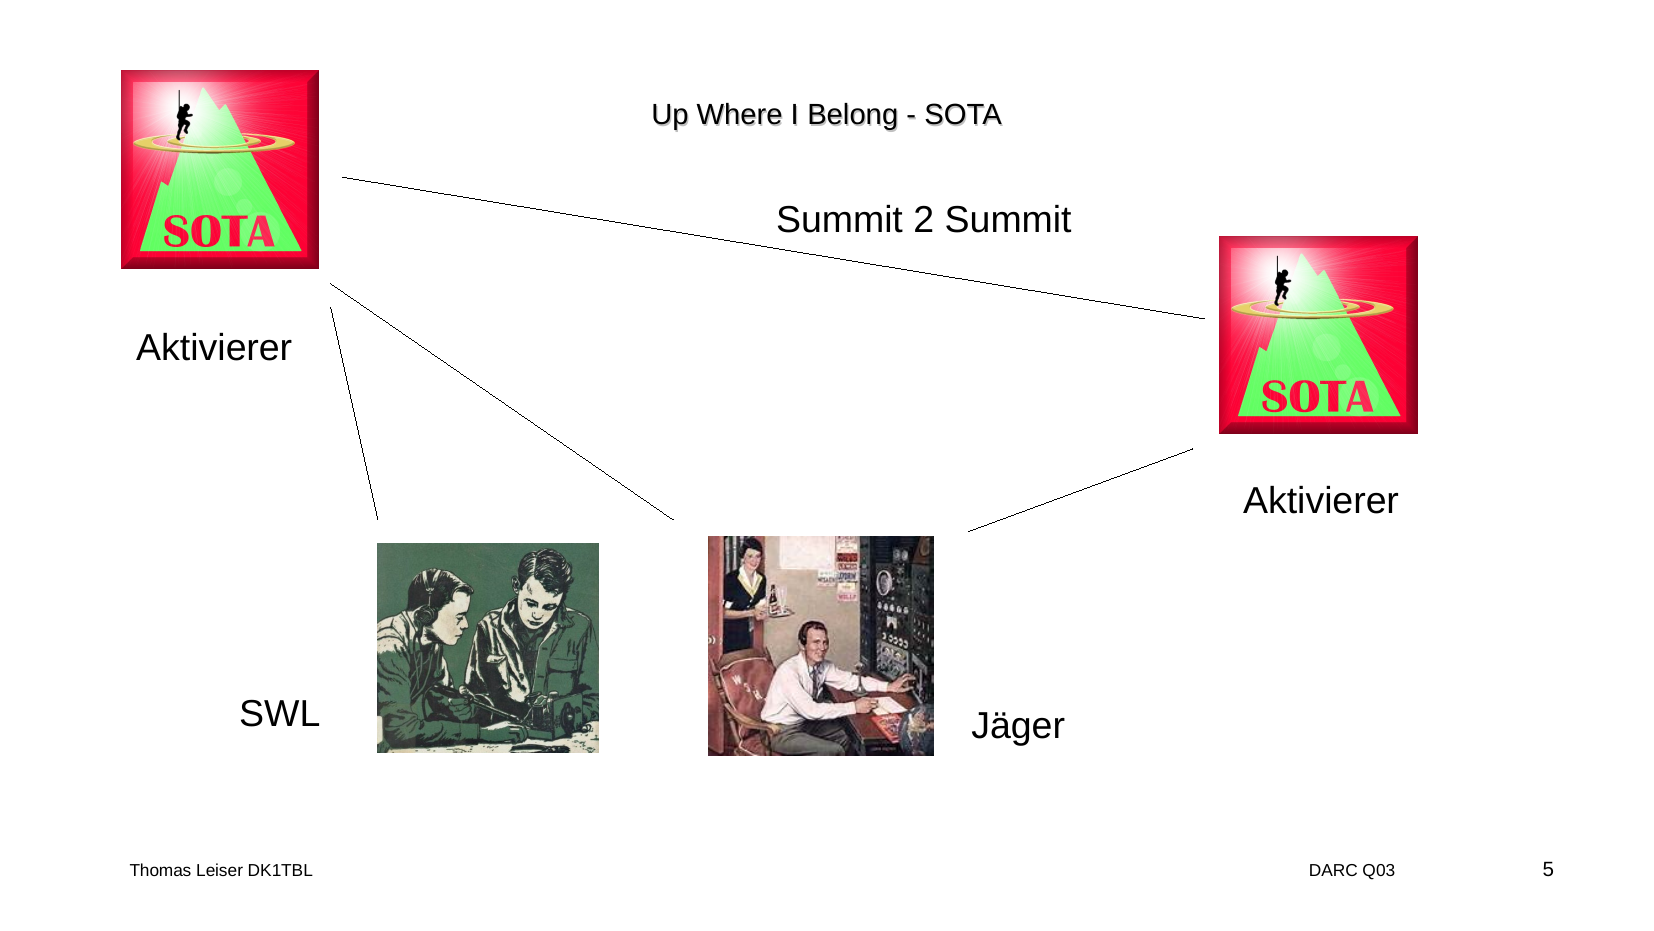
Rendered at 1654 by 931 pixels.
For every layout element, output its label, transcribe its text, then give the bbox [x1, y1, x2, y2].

picture [708, 536, 934, 756]
text_box Aktivierer [1228, 472, 1415, 530]
text_box SWL [224, 685, 355, 745]
title Up Where I Belong - SOTA [82, 37, 1571, 193]
text_box Jäger [956, 696, 1080, 754]
text_box Aktivierer [121, 318, 308, 376]
picture [121, 70, 319, 269]
picture [377, 543, 599, 753]
text_box Summit 2 Summit [761, 191, 1087, 249]
picture [1219, 236, 1418, 434]
list Thomas Leiser DK1TBL DARC Q03 5 [70, 826, 1559, 895]
